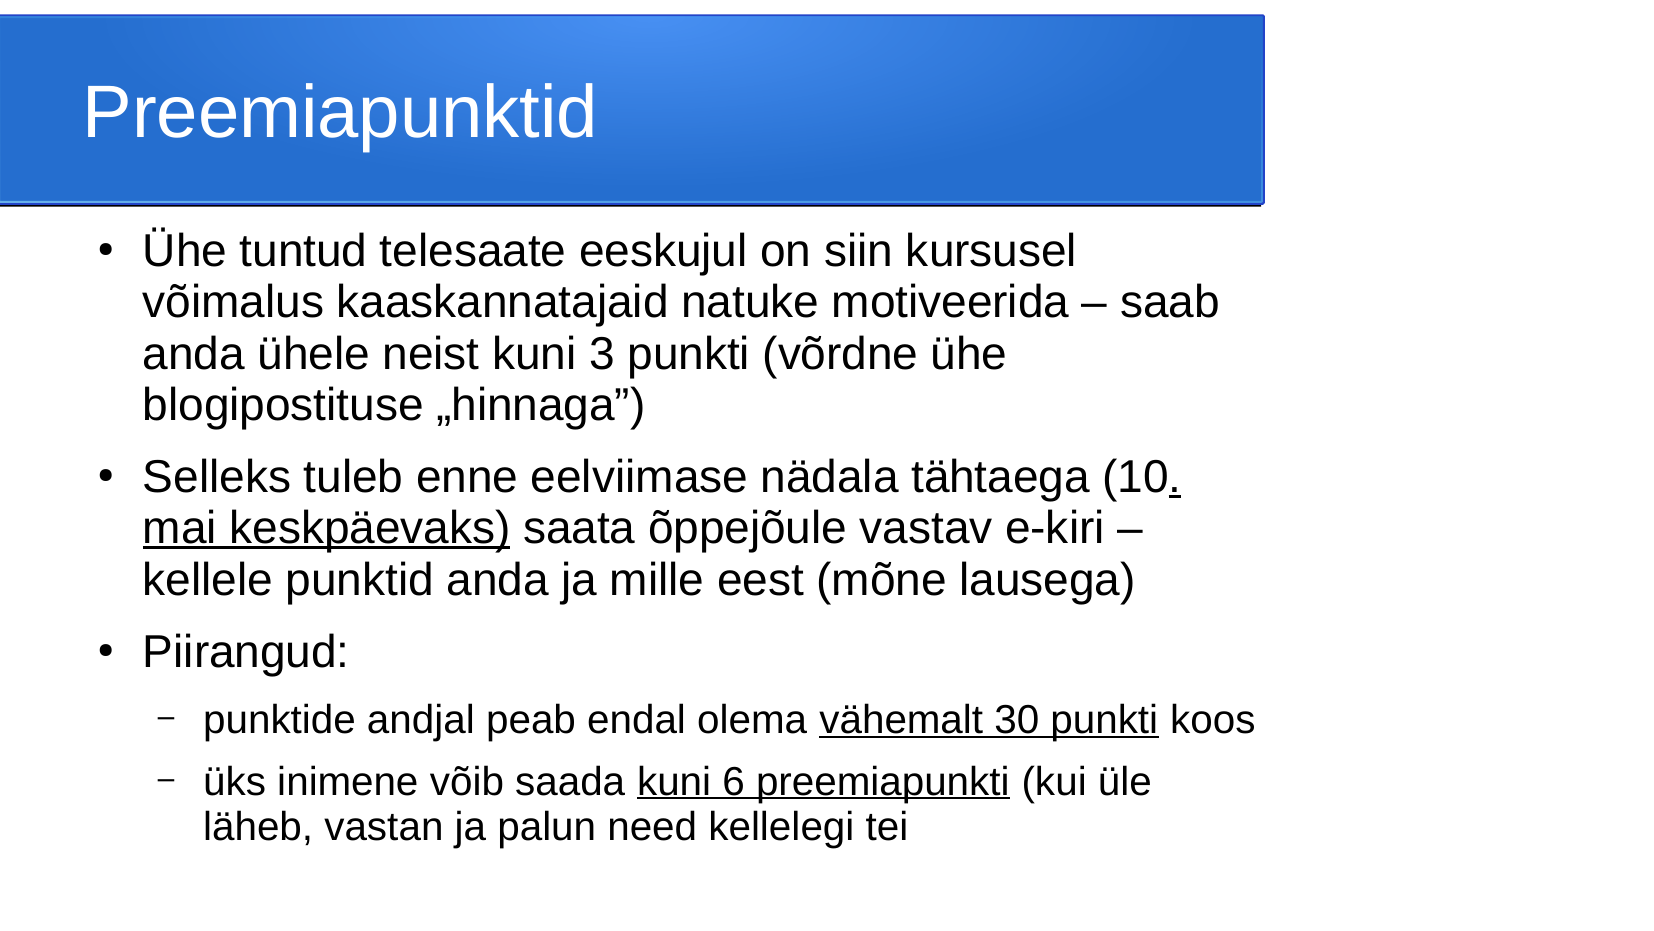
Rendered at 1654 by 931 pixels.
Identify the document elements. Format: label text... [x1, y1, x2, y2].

list Ühe tuntud telesaate eeskujul on siin kursusel võimalus kaaskannatajaid natuke motiveerida – saab anda ühele neist kuni 3 punkti (võrdne ühe blogipostituse „hinnaga”) Selleks tuleb enne eelviimase nädala tähtaega (10. mai keskpäevaks) saata õppejõule vastav e-kiri – kellele punktid anda ja mille eest (mõne lausega) Piirangud: punktide andjal peab endal olema vähemalt 30 punkti koos üks inimene võib saada kuni 6 preemiapunkti (kui üle läheb, vastan ja palun need kellelegi tei [82, 224, 1266, 898]
title Preemiapunktid [82, 35, 1235, 189]
